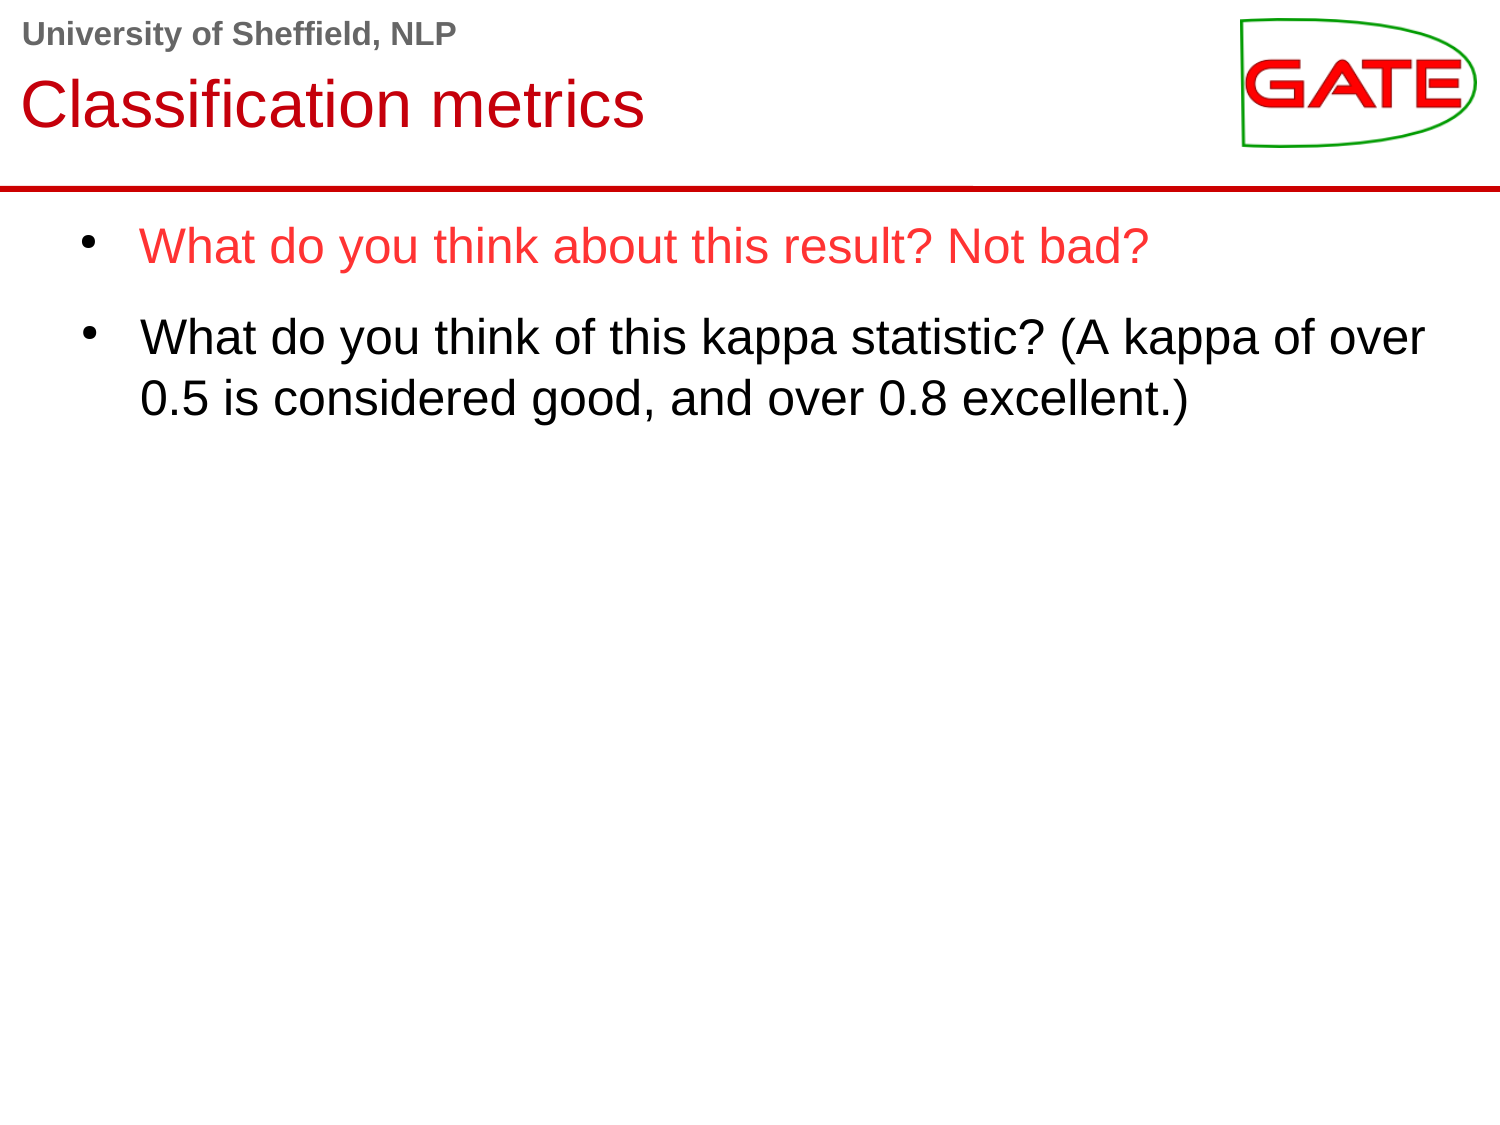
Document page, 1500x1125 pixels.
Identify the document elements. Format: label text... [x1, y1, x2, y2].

title Classification metrics [20, 45, 1240, 166]
picture [1240, 18, 1477, 148]
list What do you think about this result? Not bad? What do you think of this kappa statistic? (A kappa of over 0.5 is considered good, and over 0.8 excellent.) [23, 212, 1477, 1063]
